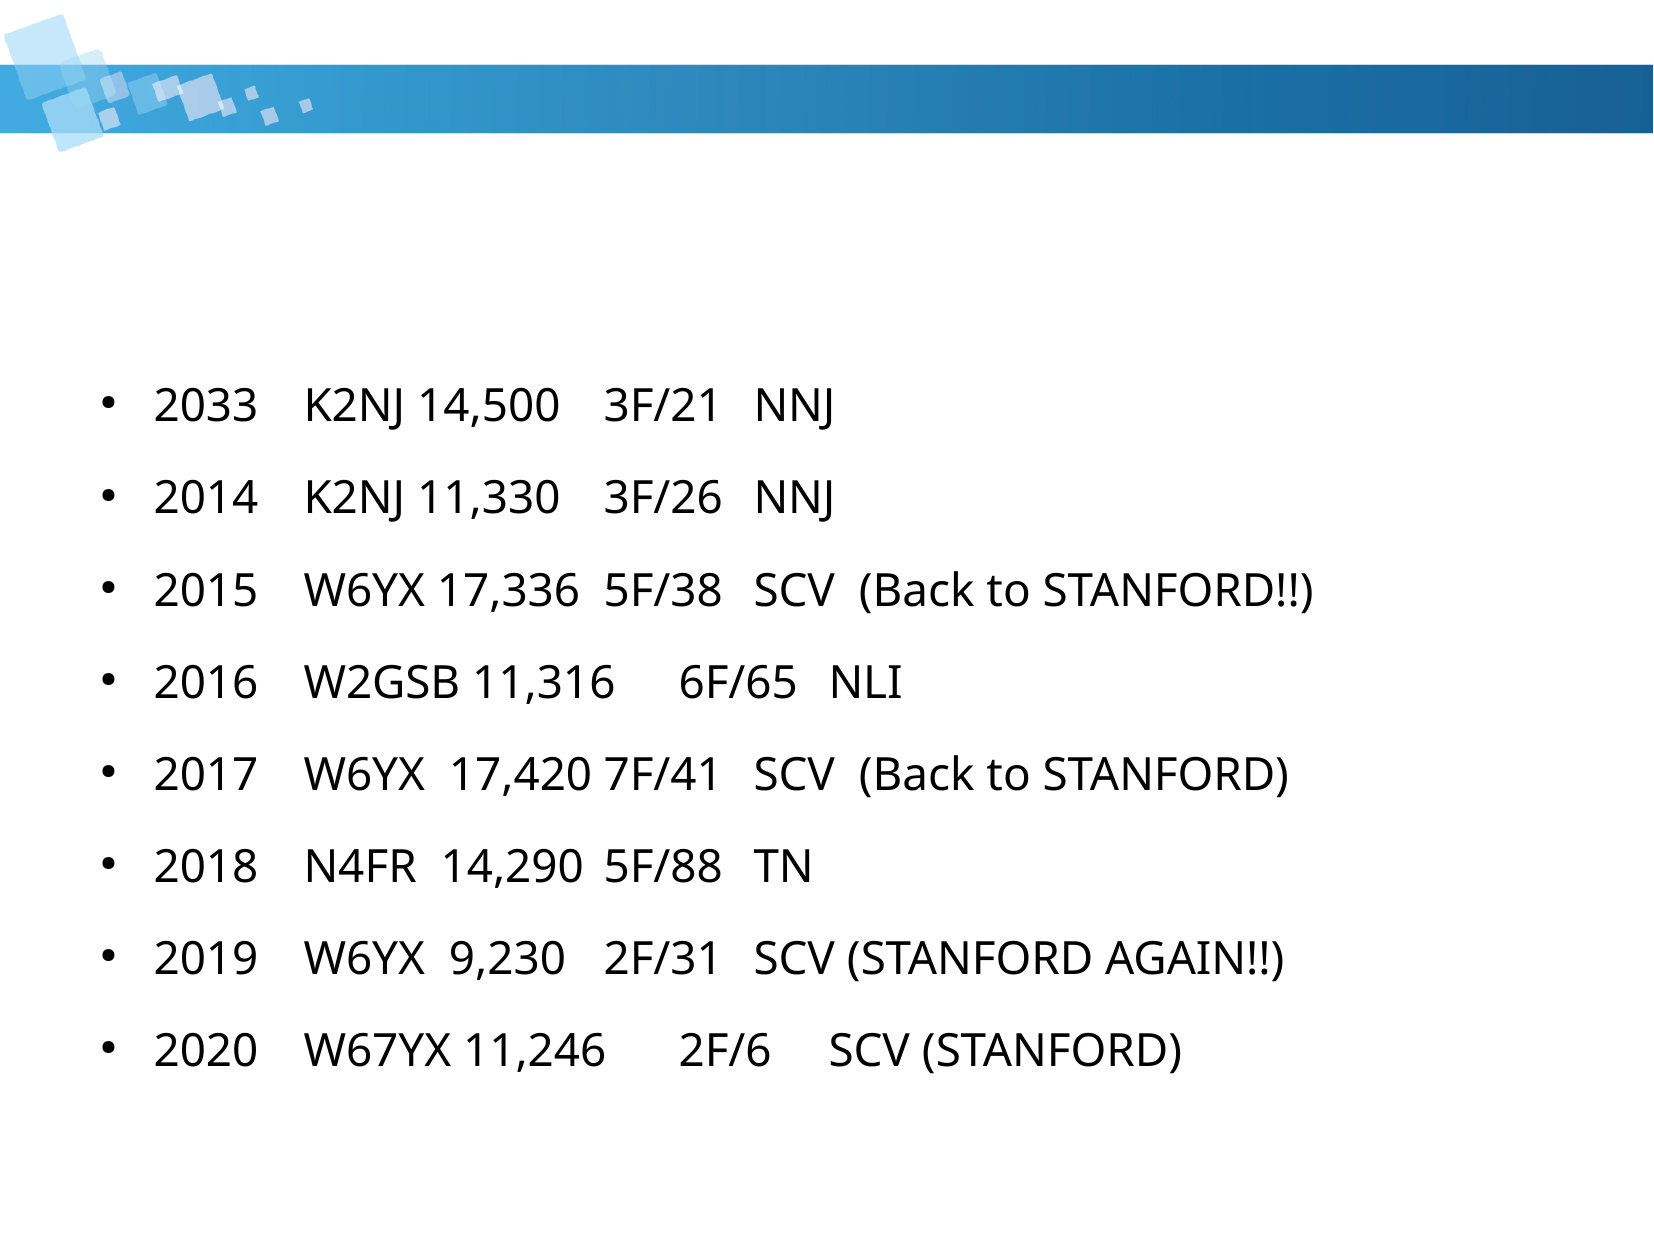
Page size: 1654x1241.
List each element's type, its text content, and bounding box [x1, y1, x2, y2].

picture [0, 0, 1653, 1238]
list 2033 K2NJ 14,500 3F/21 NNJ 2014 K2NJ 11,330 3F/26 NNJ 2015 W6YX 17,336 5F/38 SCV (Back to STANFORD!!) 2016 W2GSB 11,316 6F/65 NLI 2017 W6YX 17,420 7F/41 SCV (Back to STANFORD) 2018 N4FR 14,290 5F/88 TN 2019 W6YX 9,230 2F/31 SCV (STANFORD AGAIN!!) 2020 W67YX 11,246 2F/6 SCV (STANFORD) [82, 372, 1571, 1093]
